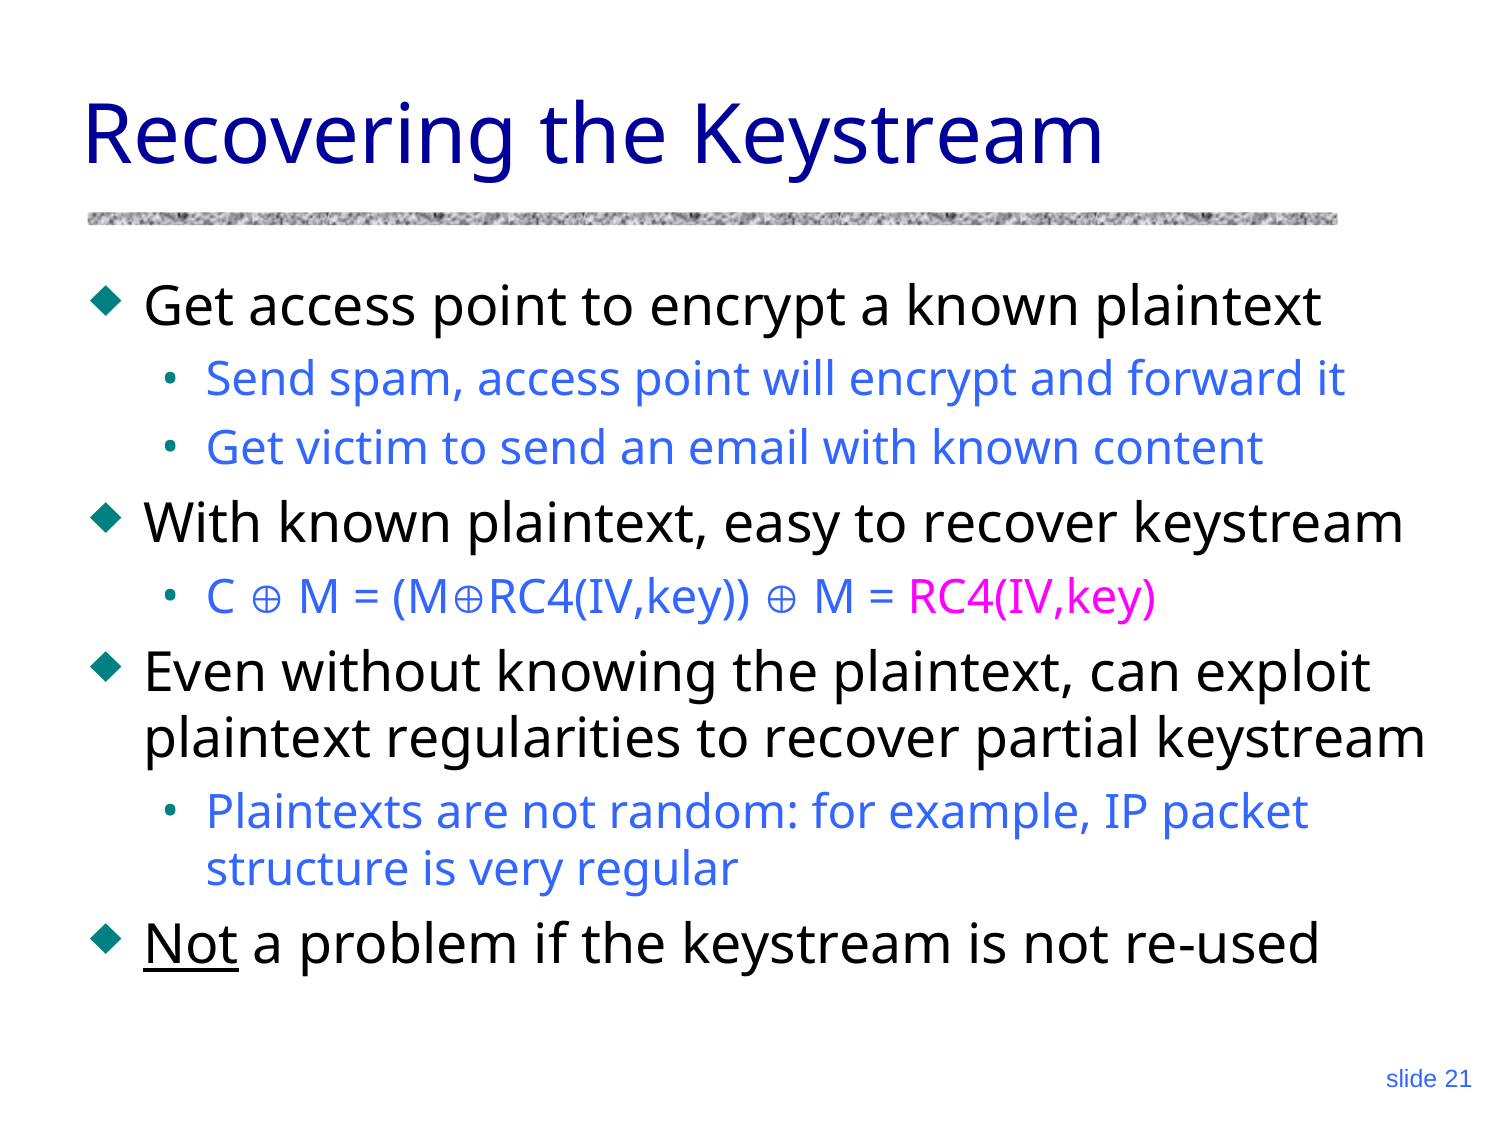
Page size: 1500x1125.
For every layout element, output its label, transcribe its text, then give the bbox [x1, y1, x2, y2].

text_box slide <number> [1174, 1025, 1488, 1101]
title Recovering the Keystream [66, 37, 1342, 188]
list Get access point to encrypt a known plaintext Send spam, access point will encrypt and forward it Get victim to send an email with known content With known plaintext, easy to recover keystream C  M = (MRC4(IV,key))  M = RC4(IV,key) Even without knowing the plaintext, can exploit plaintext regularities to recover partial keystream Plaintexts are not random: for example, IP packet structure is very regular Not a problem if the keystream is not re-used [74, 262, 1475, 1088]
picture [87, 212, 1338, 226]
